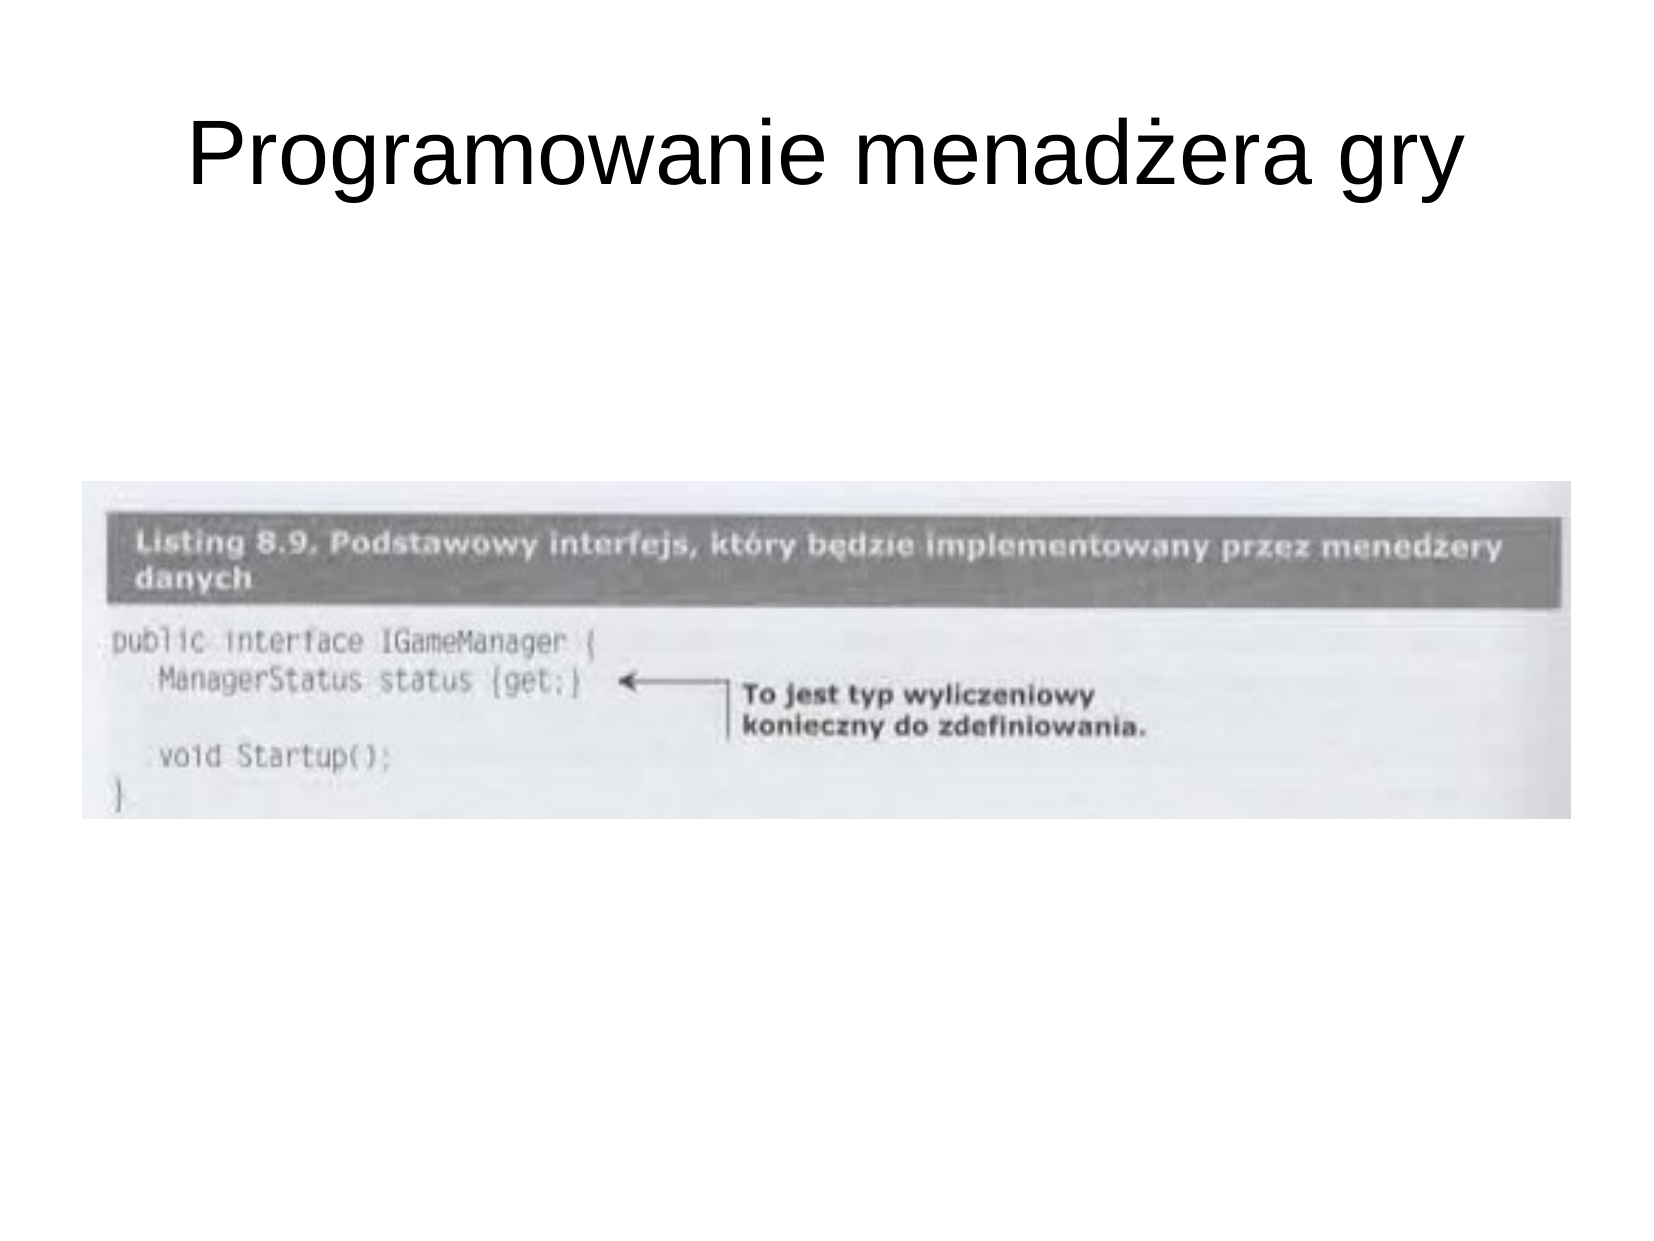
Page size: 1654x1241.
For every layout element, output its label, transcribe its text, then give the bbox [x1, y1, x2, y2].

title Programowanie menadżera gry [82, 49, 1571, 257]
picture [82, 481, 1571, 819]
